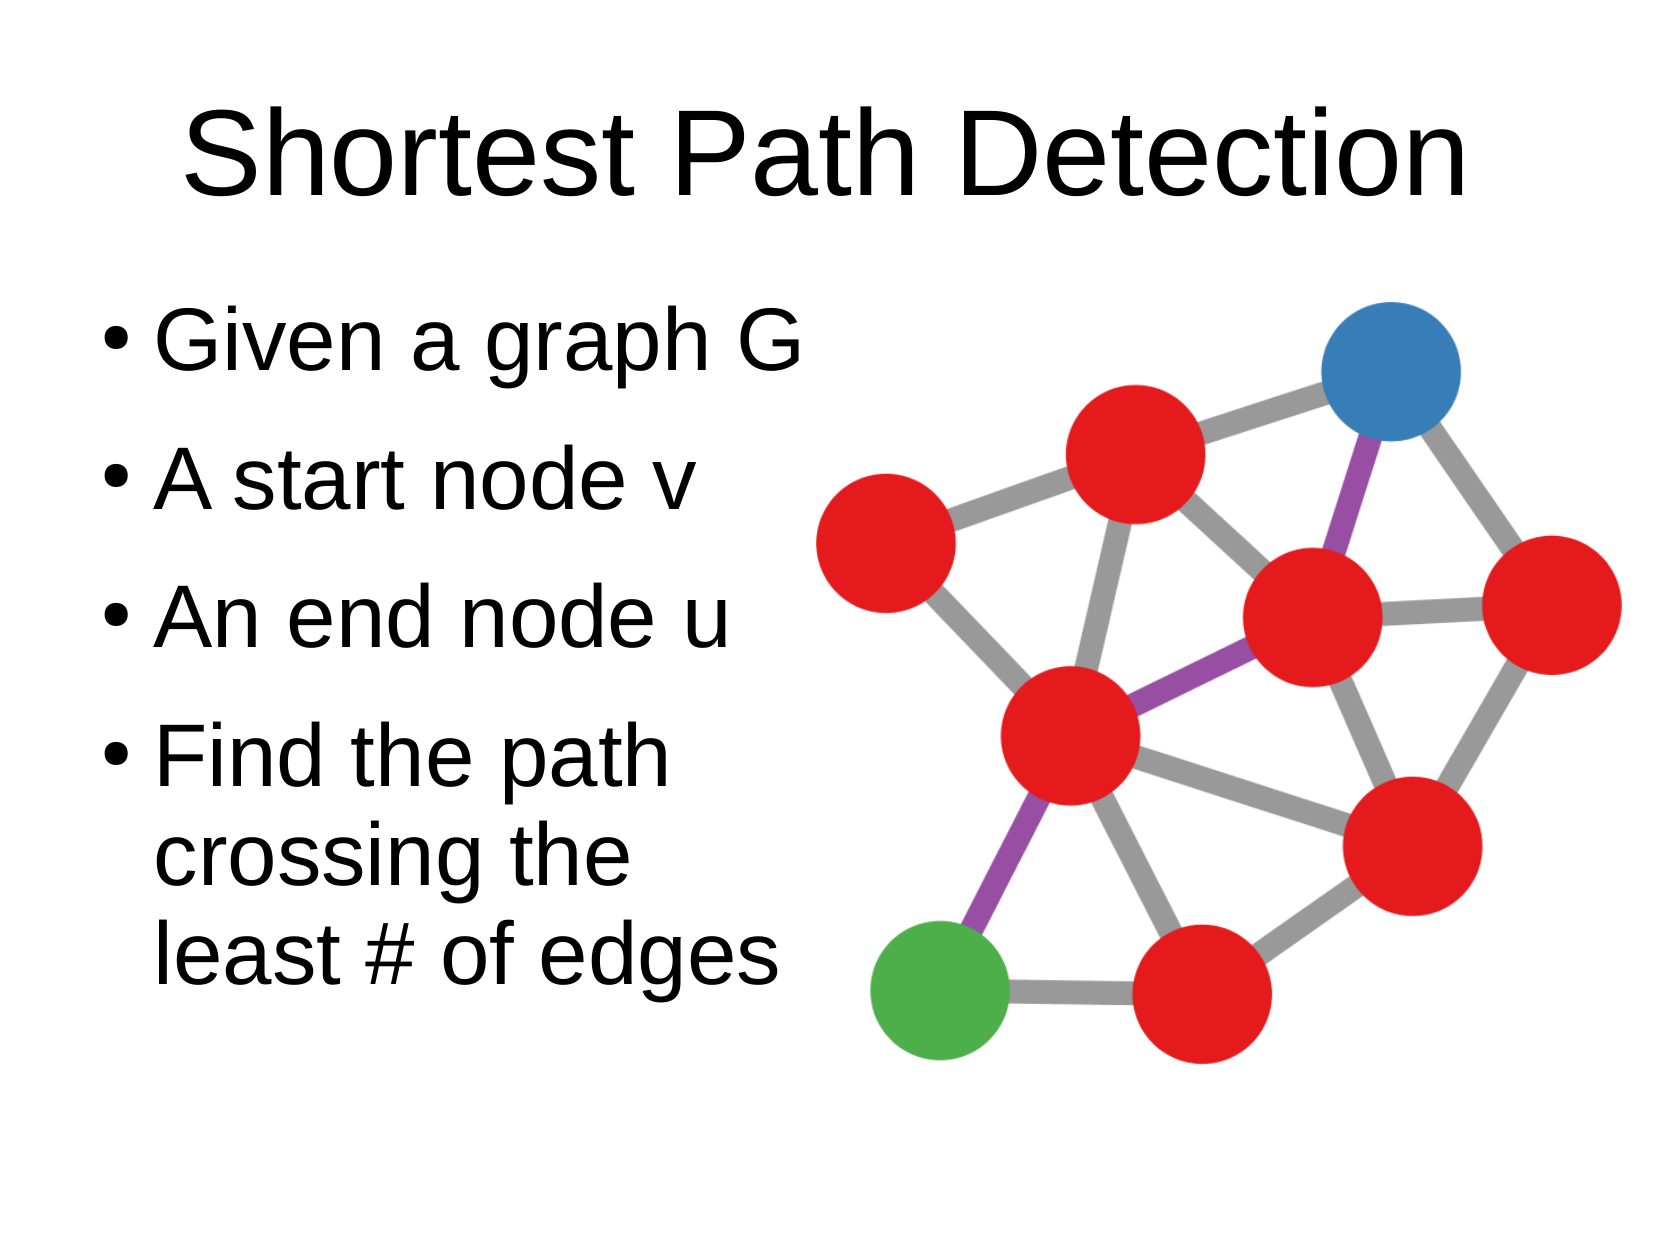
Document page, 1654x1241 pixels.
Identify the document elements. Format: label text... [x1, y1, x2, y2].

title Shortest Path Detection [82, 49, 1571, 257]
list Given a graph G A start node v An end node u Find the path crossing the least # of edges [82, 290, 809, 1010]
picture [816, 302, 1622, 1066]
